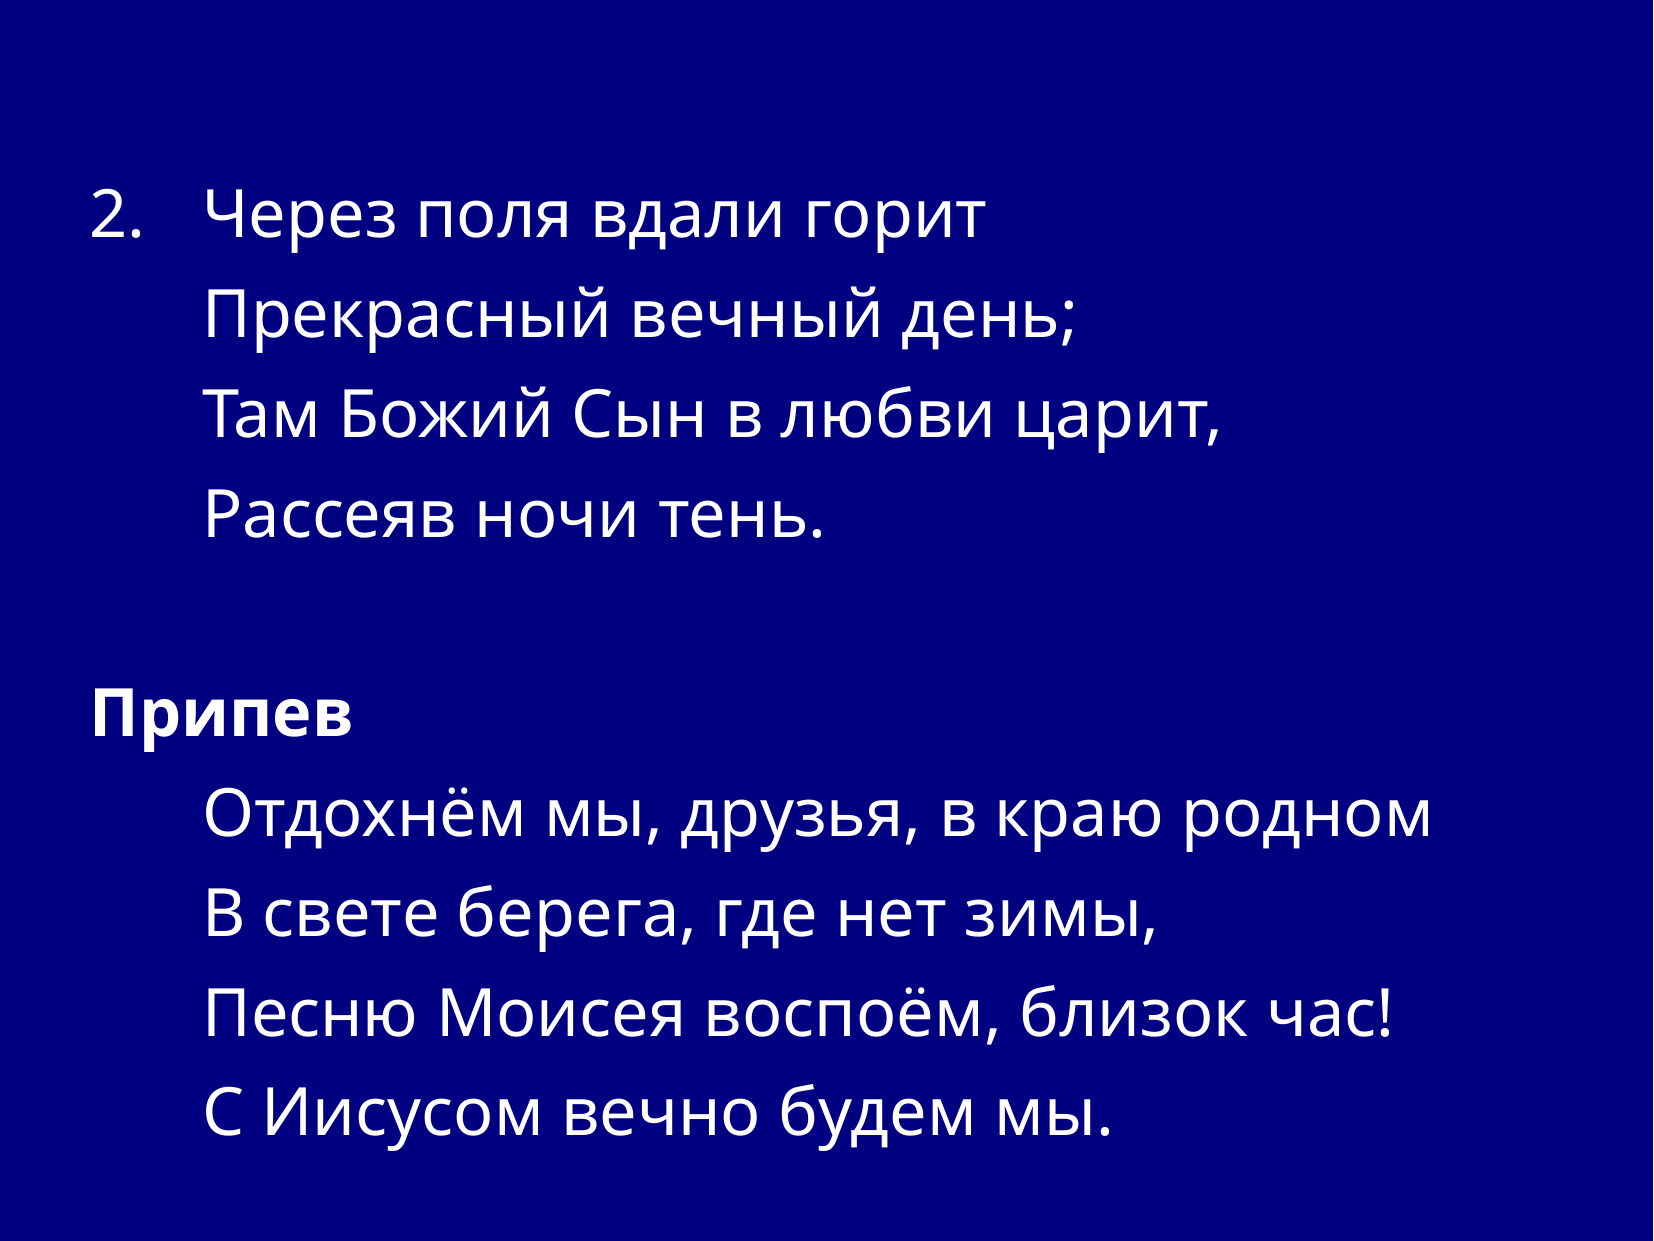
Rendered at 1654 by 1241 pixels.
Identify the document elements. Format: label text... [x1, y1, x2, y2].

text_box 2. Через поля вдали горит Прекрасный вечный день; Там Божий Сын в любви царит, Рассеяв ночи тень. Припев Отдохнём мы, друзья, в краю родном В свете берега, где нет зимы, Песню Моисея воспоём, близок час! С Иисусом вечно будем мы. [75, 150, 1576, 1163]
